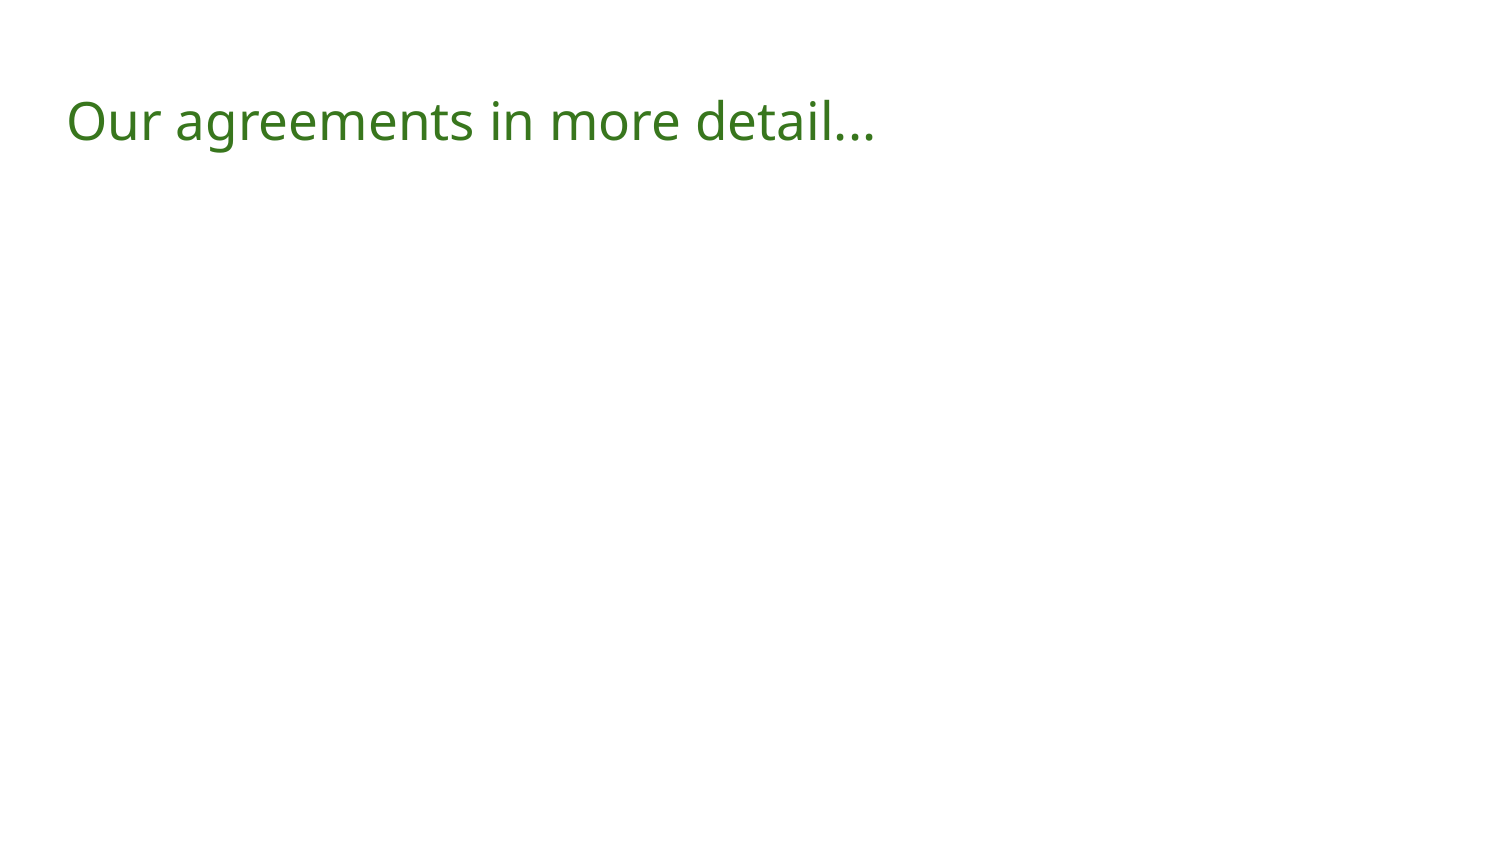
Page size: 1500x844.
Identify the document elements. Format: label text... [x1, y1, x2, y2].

title Our agreements in more detail... [51, 72, 1449, 167]
